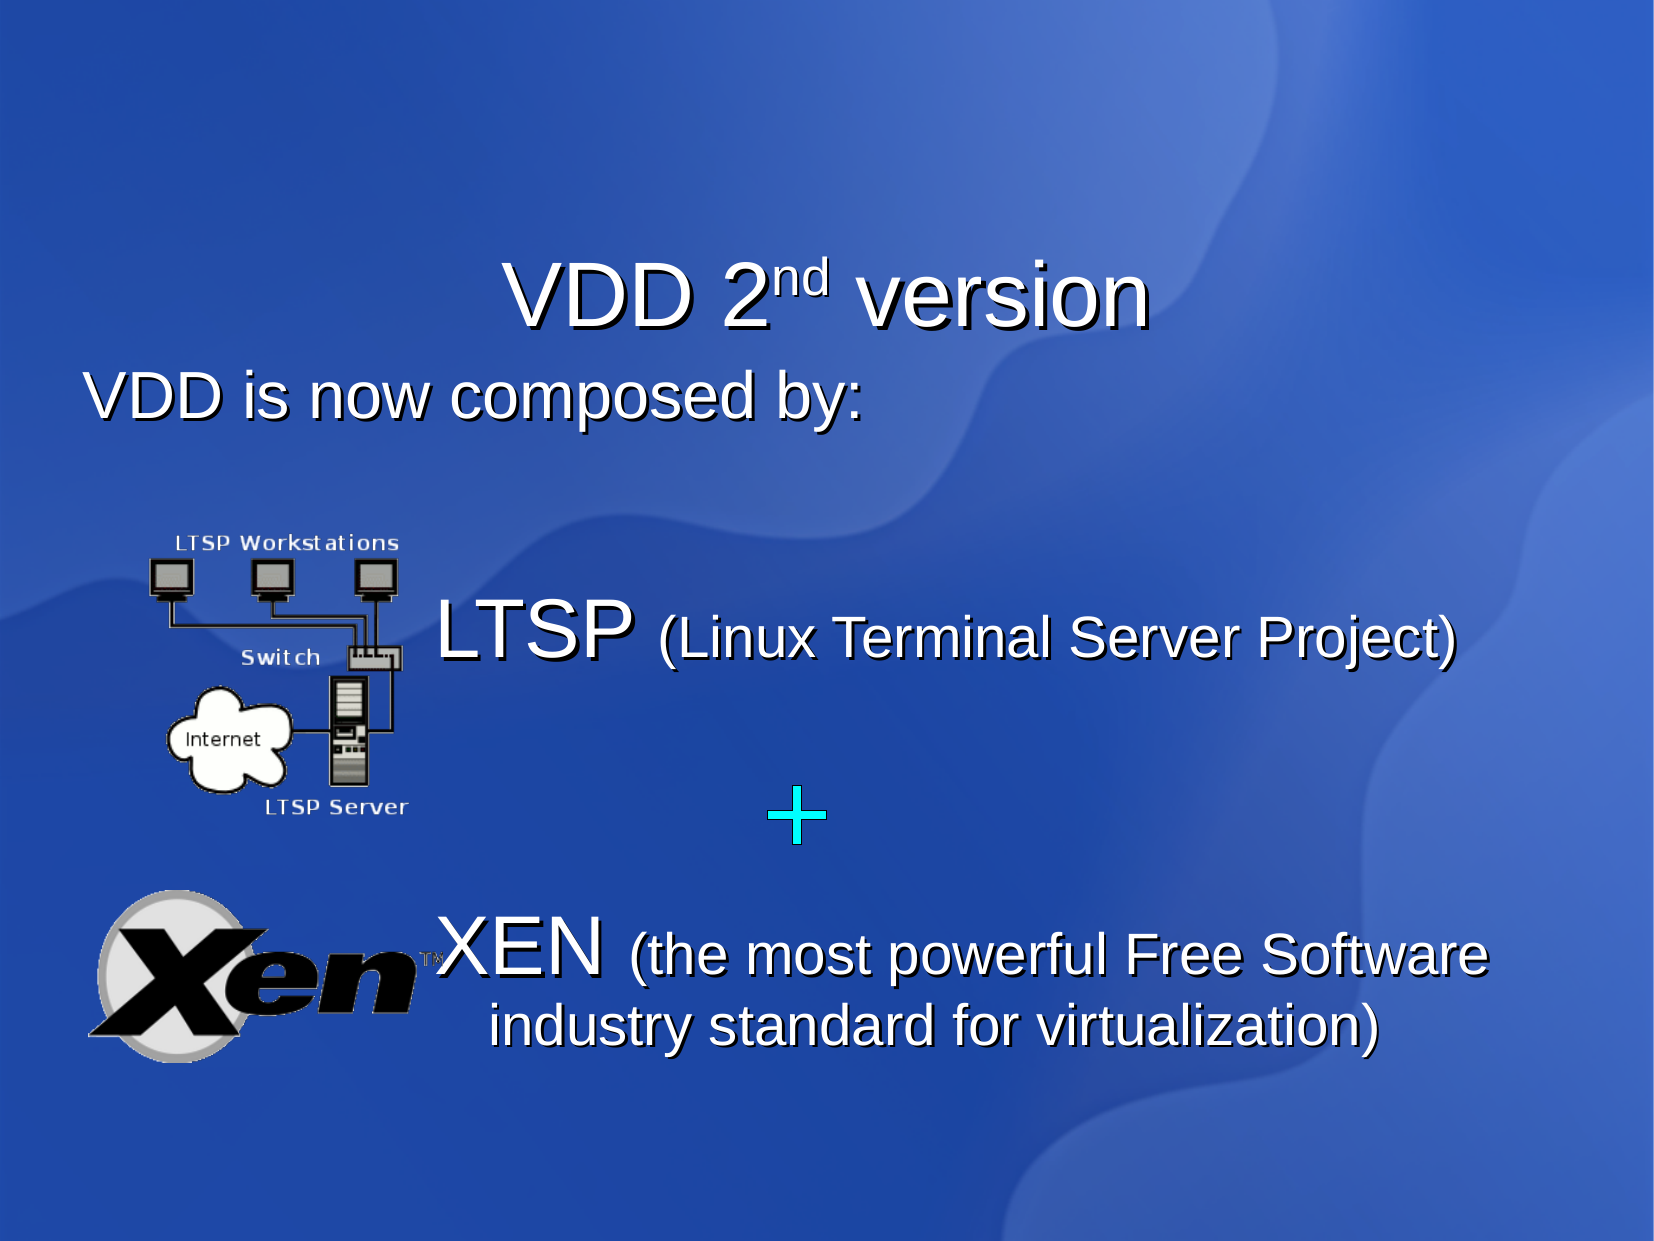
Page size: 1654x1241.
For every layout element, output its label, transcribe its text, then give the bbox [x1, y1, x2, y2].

picture [88, 890, 443, 1063]
text_box [767, 785, 827, 845]
title VDD 2nd version [82, 198, 1571, 357]
picture [125, 531, 414, 818]
picture [0, 0, 1654, 1241]
subtitle VDD is now composed by: LTSP (Linux Terminal Server Project) XEN (the most powerful Free Software industry standard for virtualization) [82, 357, 1571, 1241]
